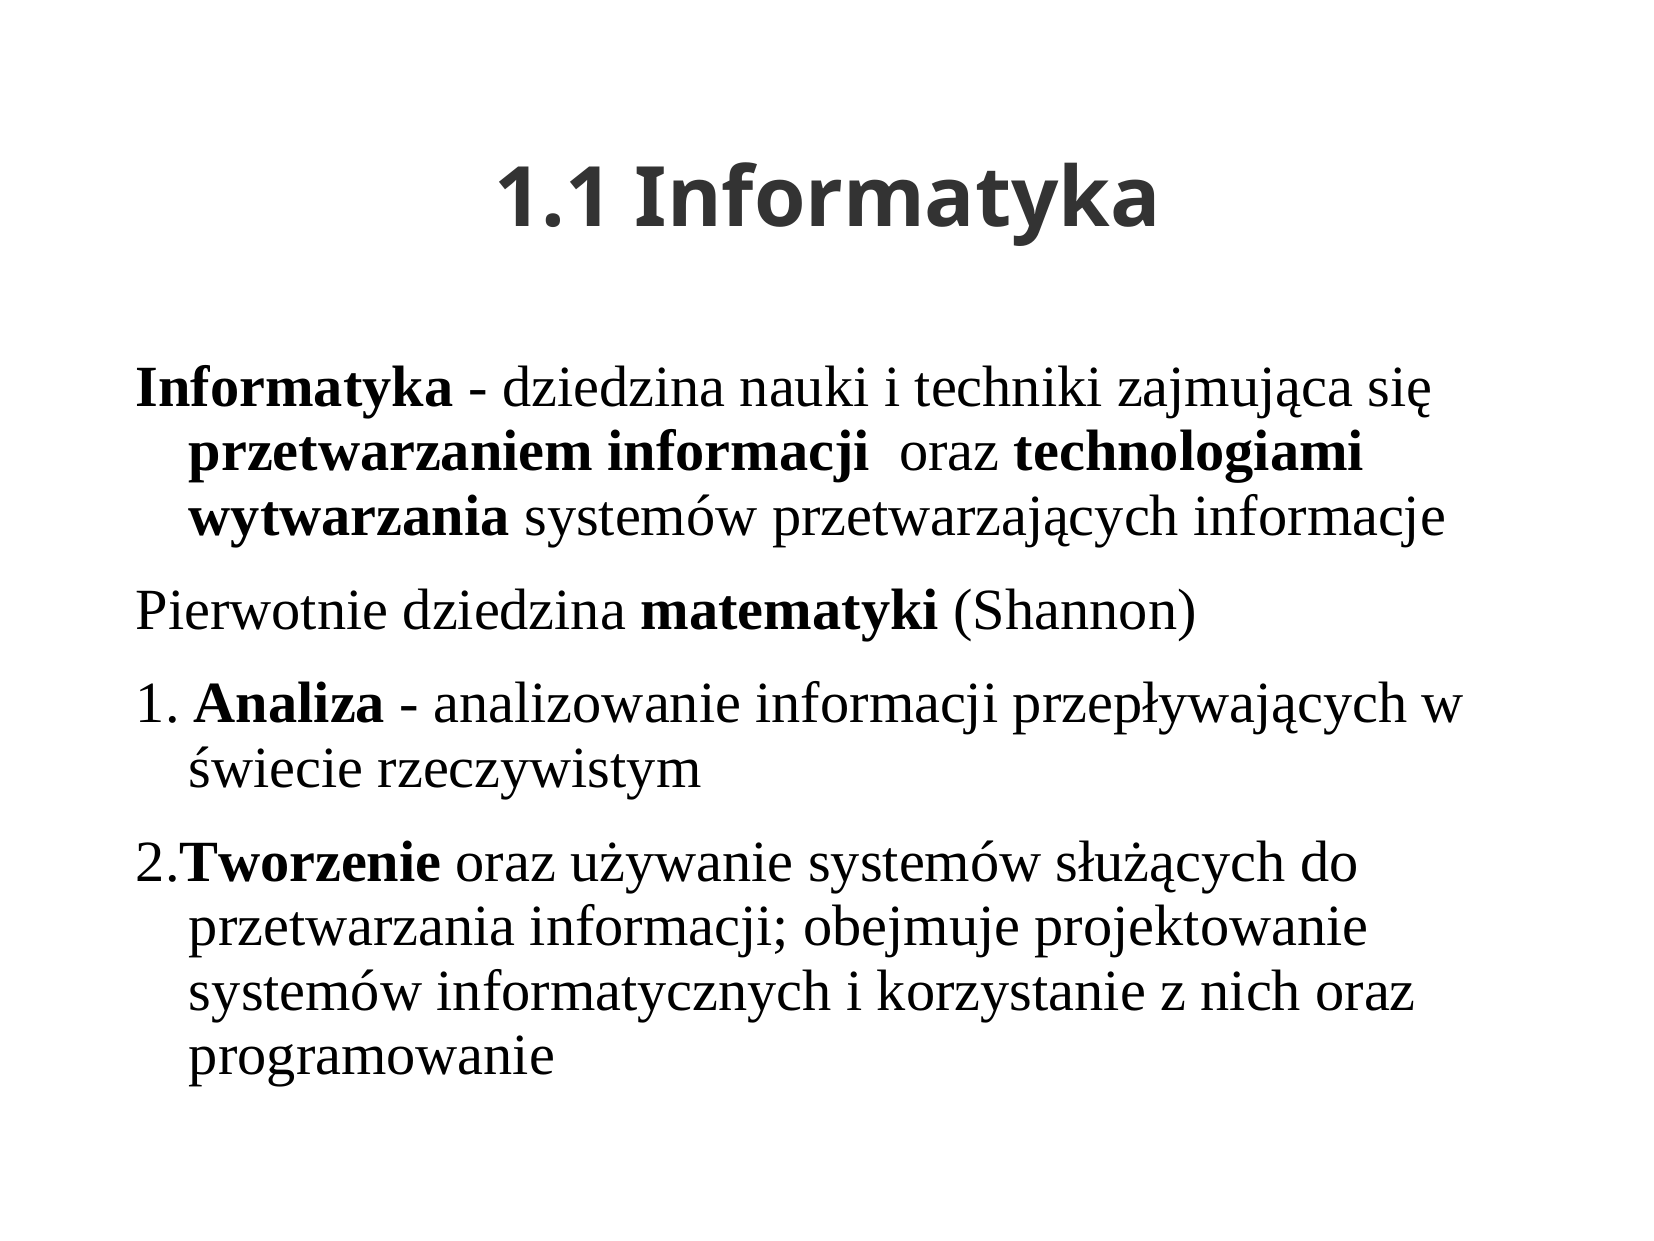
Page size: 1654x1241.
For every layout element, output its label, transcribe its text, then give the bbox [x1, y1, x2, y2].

title 1.1 Informatyka [121, 91, 1534, 299]
list Informatyka - dziedzina nauki i techniki zajmująca się przetwarzaniem informacji oraz technologiami wytwarzania systemów przetwarzających informacje Pierwotnie dziedzina matematyki (Shannon) 1. Analiza - analizowanie informacji przepływających w świecie rzeczywistym 2.Tworzenie oraz używanie systemów służących do przetwarzania informacji; obejmuje projektowanie systemów informatycznych i korzystanie z nich oraz programowanie [118, 354, 1531, 1121]
